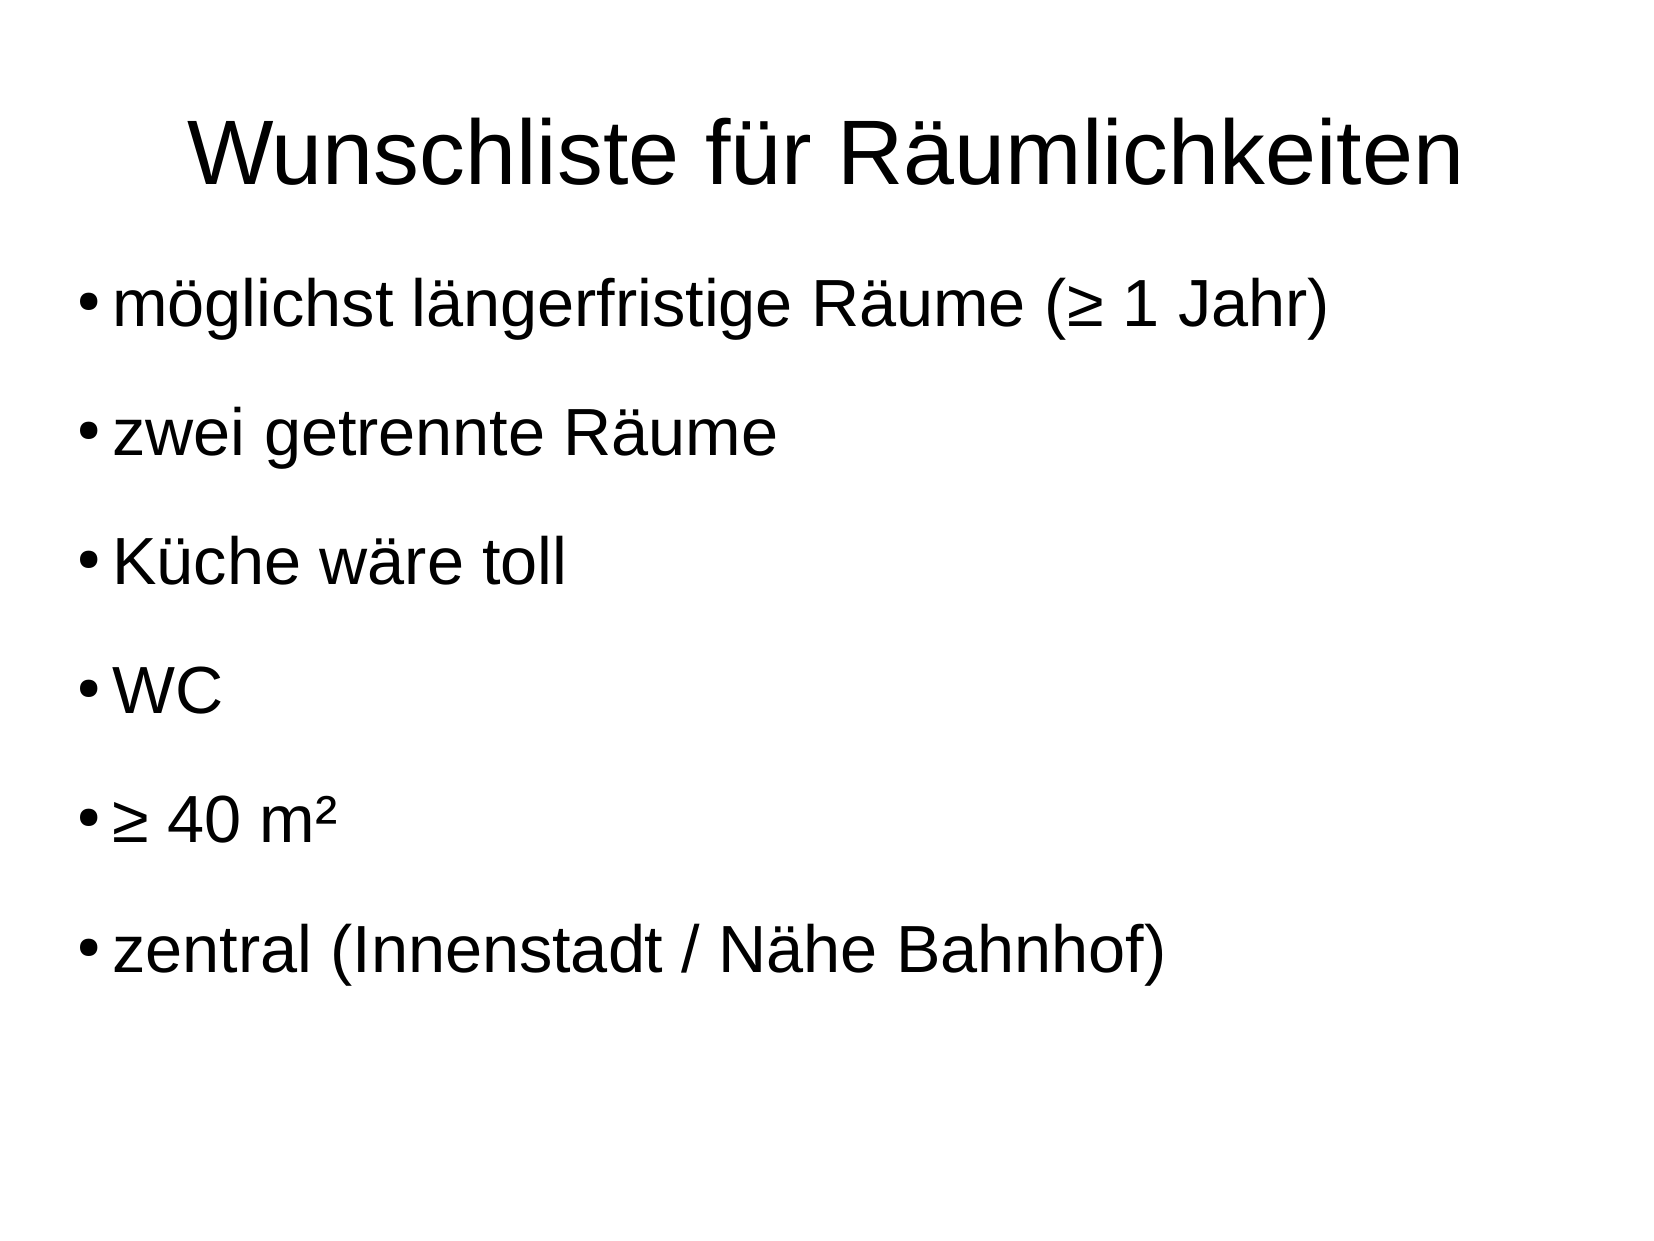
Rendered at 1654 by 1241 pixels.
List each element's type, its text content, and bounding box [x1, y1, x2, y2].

subtitle möglichst längerfristige Räume (≥ 1 Jahr) zwei getrennte Räume Küche wäre toll WC ≥ 40 m² zentral (Innenstadt / Nähe Bahnhof) [76, 265, 1565, 1116]
title Wunschliste für Räumlichkeiten [82, 49, 1571, 257]
